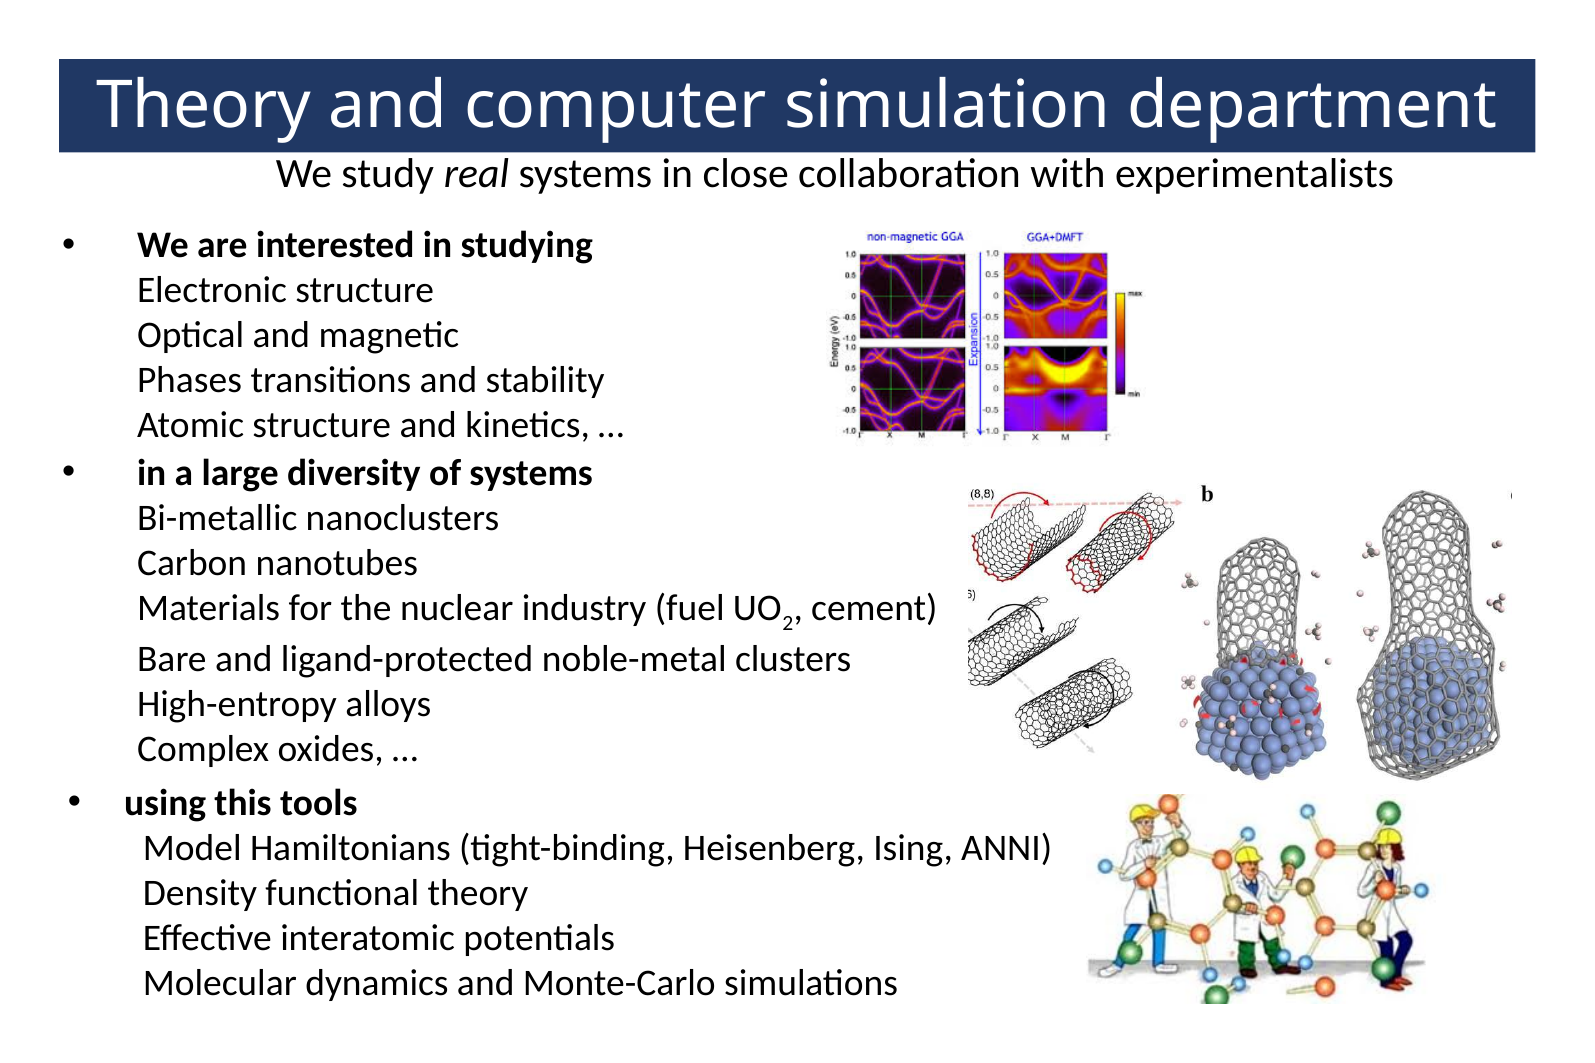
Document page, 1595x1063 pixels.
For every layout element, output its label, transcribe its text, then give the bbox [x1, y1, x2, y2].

text_box We are interested in studying Electronic structure Optical and magnetic Phases transitions and stability Atomic structure and kinetics, … [47, 213, 1524, 440]
picture [826, 221, 1146, 440]
text_box We study real systems in close collaboration with experimentalists [261, 148, 1518, 210]
picture [1086, 794, 1461, 1004]
title Theory and computer simulation department [59, 59, 1536, 153]
text_box in a large diversity of systems Bi-metallic nanoclusters Carbon nanotubes Materials for the nuclear industry (fuel UO2, cement) Bare and ligand-protected noble-metal clusters High-entropy alloys Complex oxides, … [47, 440, 1524, 777]
text_box using this tools Model Hamiltonians (tight-binding, Heisenberg, Ising, ANNI) Density functional theory Effective interatomic potentials Molecular dynamics and Monte-Carlo simulations [53, 770, 1530, 1011]
picture [968, 472, 1512, 770]
